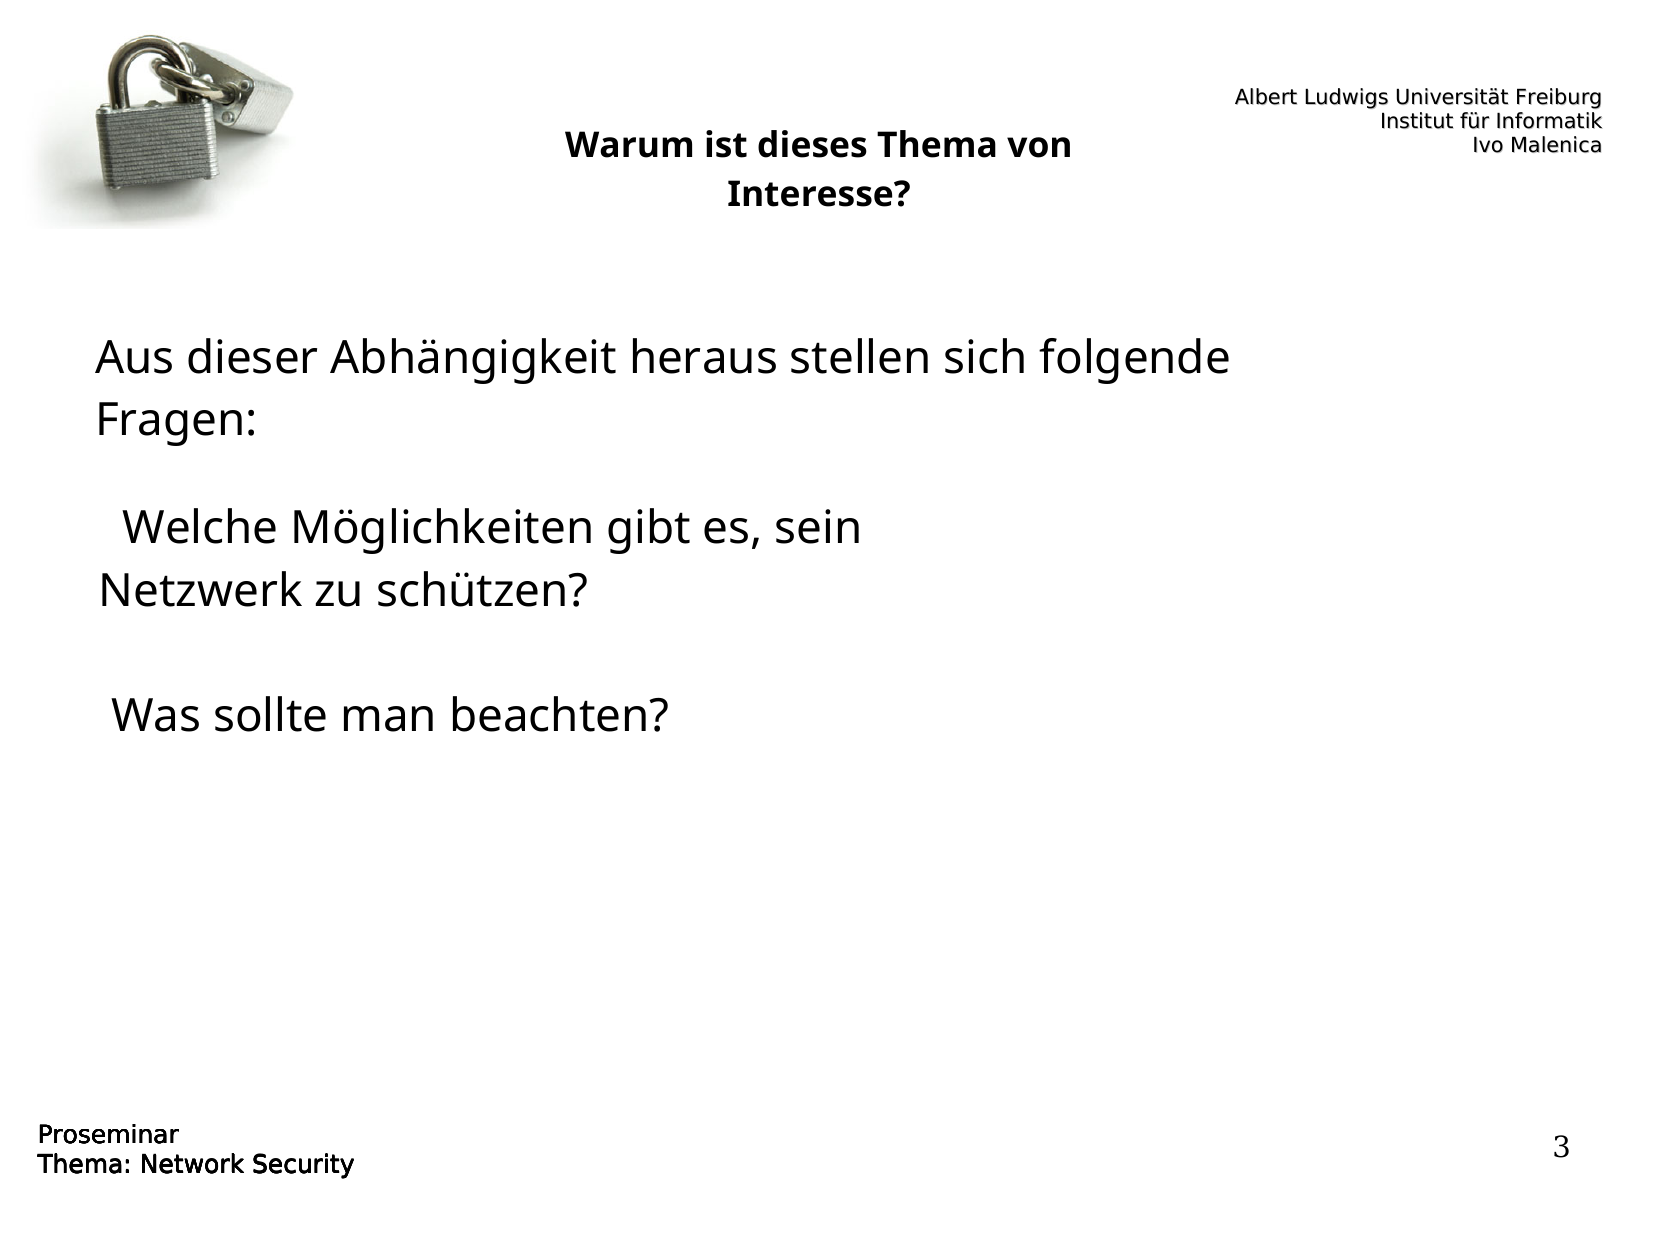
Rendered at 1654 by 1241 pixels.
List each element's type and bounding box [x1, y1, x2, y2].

picture [20, 23, 321, 229]
